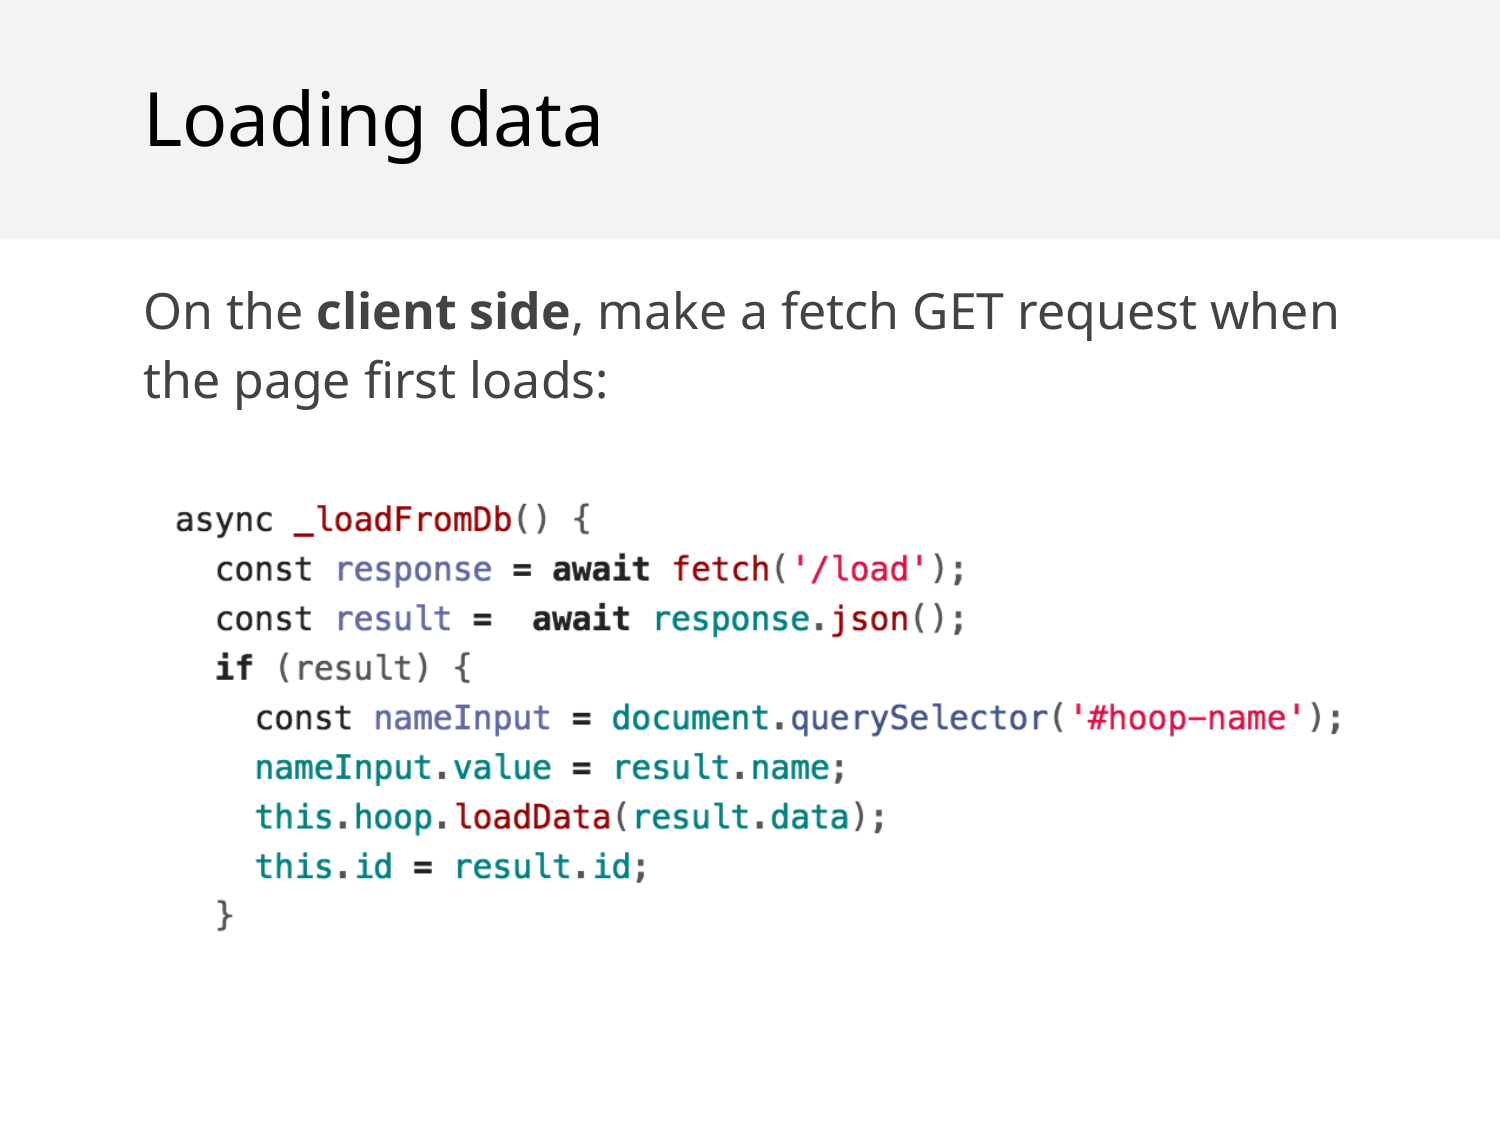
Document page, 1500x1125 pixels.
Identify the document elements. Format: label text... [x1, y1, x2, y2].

picture [147, 491, 1353, 942]
title Loading data [128, 56, 1372, 183]
list On the client side, make a fetch GET request when the page first loads: [128, 255, 1372, 492]
